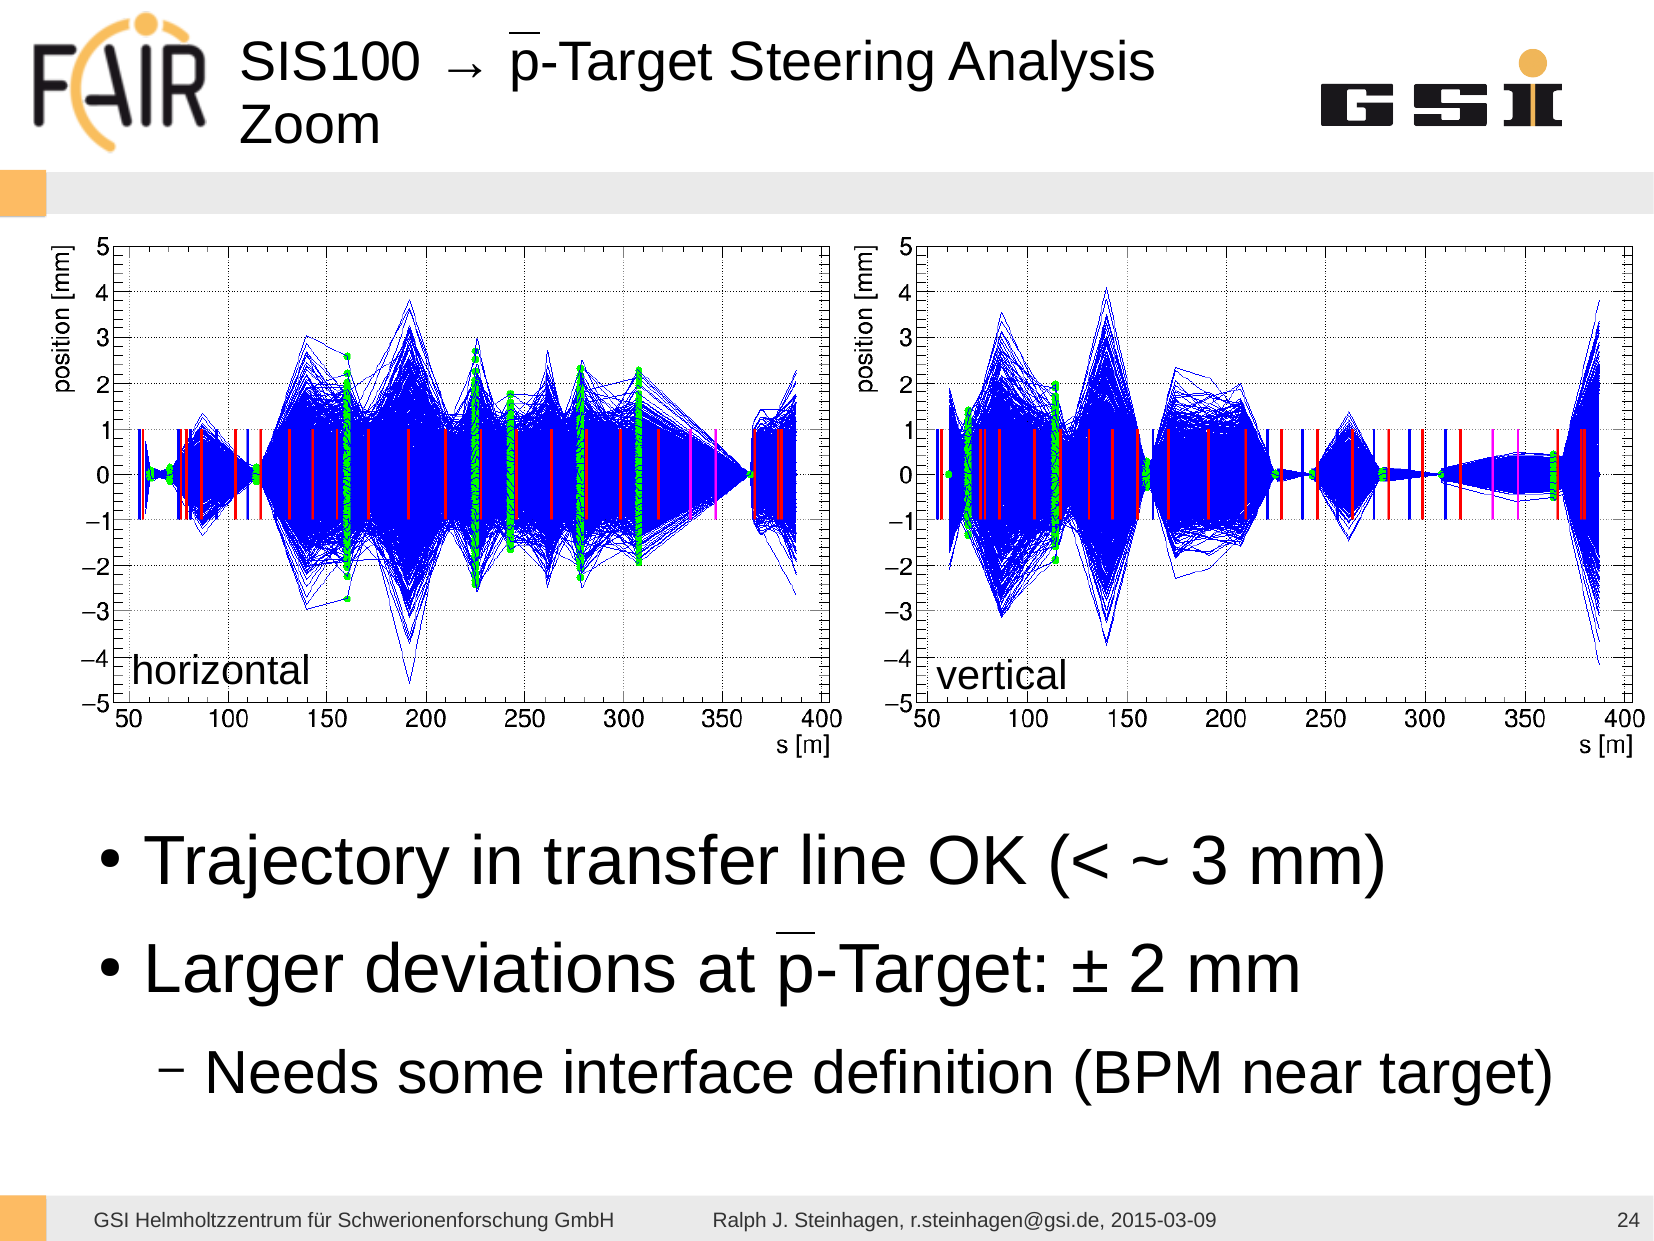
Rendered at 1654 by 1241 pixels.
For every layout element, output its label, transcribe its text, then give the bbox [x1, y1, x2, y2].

picture [13, 235, 1648, 766]
picture [1319, 46, 1564, 129]
text_box horizontal [116, 640, 328, 703]
title SIS100 → p-Target Steering Analysis Zoom [239, 0, 1223, 196]
picture [33, 10, 207, 155]
text_box vertical [921, 644, 1086, 708]
list Trajectory in transfer line OK (< ~ 3 mm) Larger deviations at p-Target: ± 2 mm Needs some interface definition (BPM near target) [82, 820, 1571, 1158]
